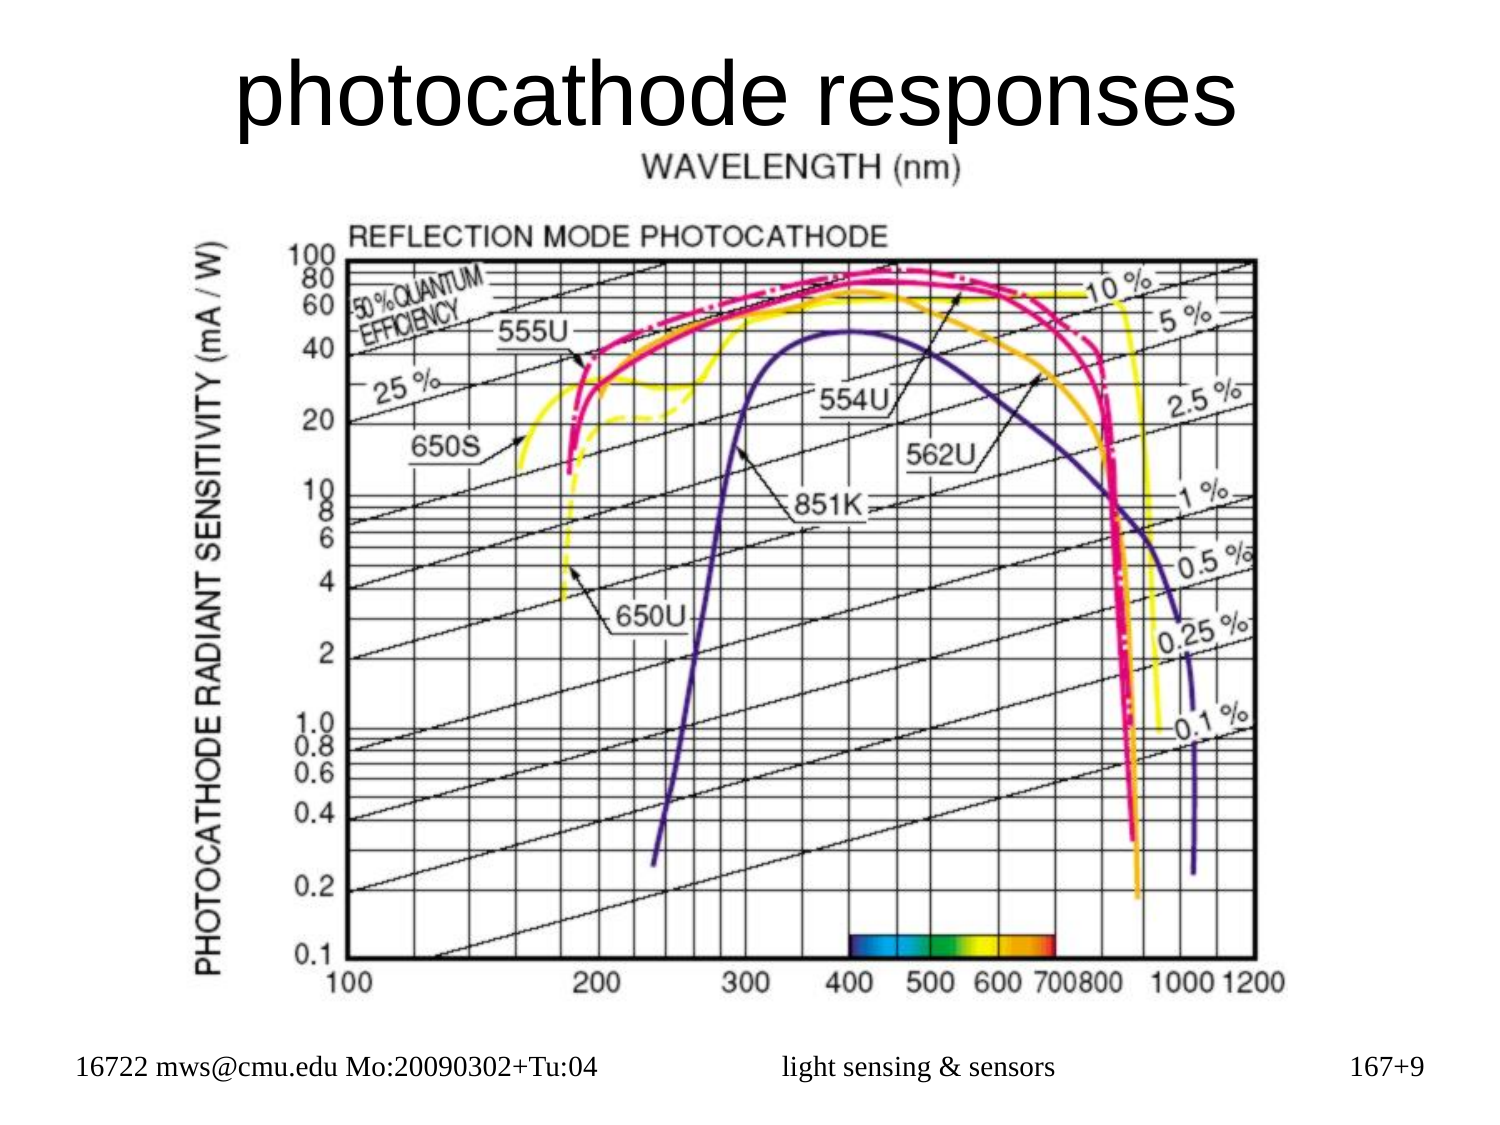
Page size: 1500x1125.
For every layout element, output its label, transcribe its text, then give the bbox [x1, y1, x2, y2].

title photocathode responses [99, 34, 1375, 153]
picture [174, 149, 1288, 1008]
